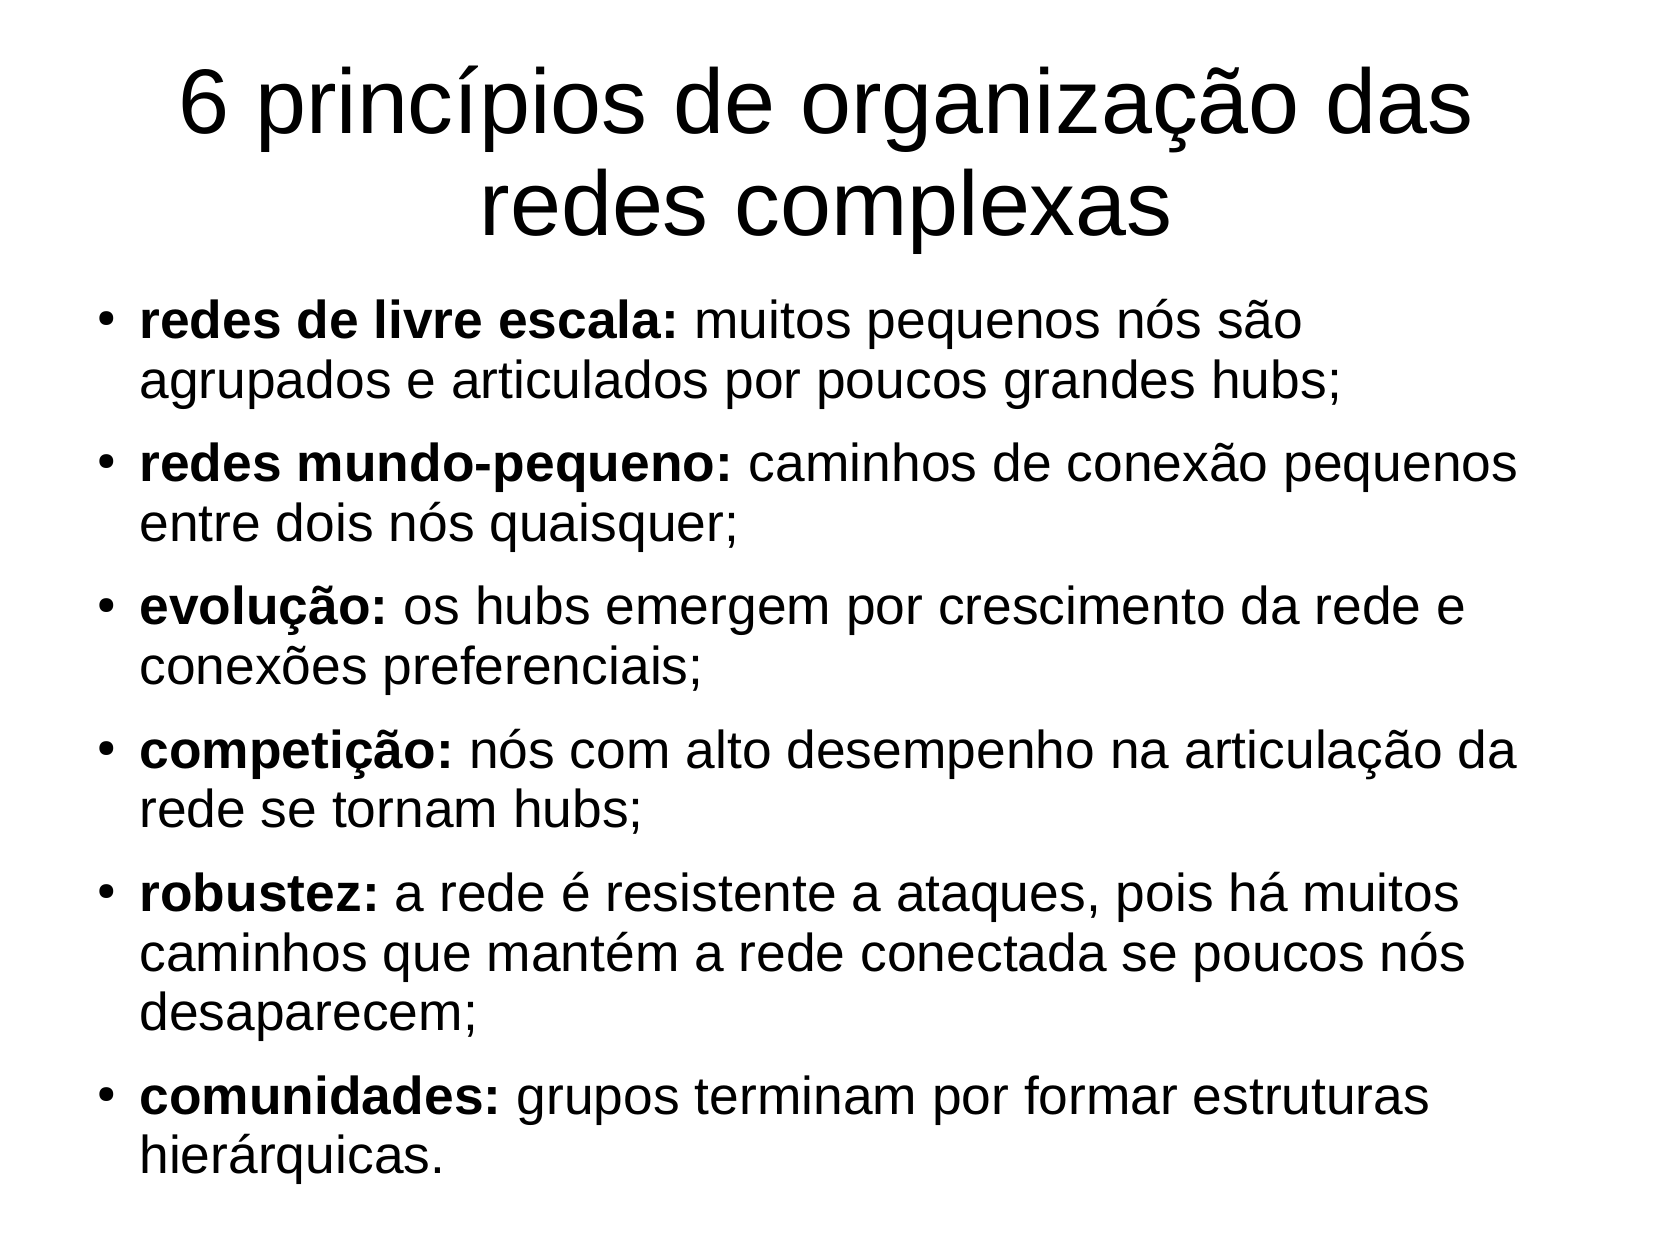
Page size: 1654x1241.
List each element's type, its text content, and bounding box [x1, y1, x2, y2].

title 6 princípios de organização das redes complexas [82, 49, 1571, 257]
list redes de livre escala: muitos pequenos nós são agrupados e articulados por poucos grandes hubs; redes mundo-pequeno: caminhos de conexão pequenos entre dois nós quaisquer; evolução: os hubs emergem por crescimento da rede e conexões preferenciais; competição: nós com alto desempenho na articulação da rede se tornam hubs; robustez: a rede é resistente a ataques, pois há muitos caminhos que mantém a rede conectada se poucos nós desaparecem; comunidades: grupos terminam por formar estruturas hierárquicas. [82, 290, 1538, 1193]
